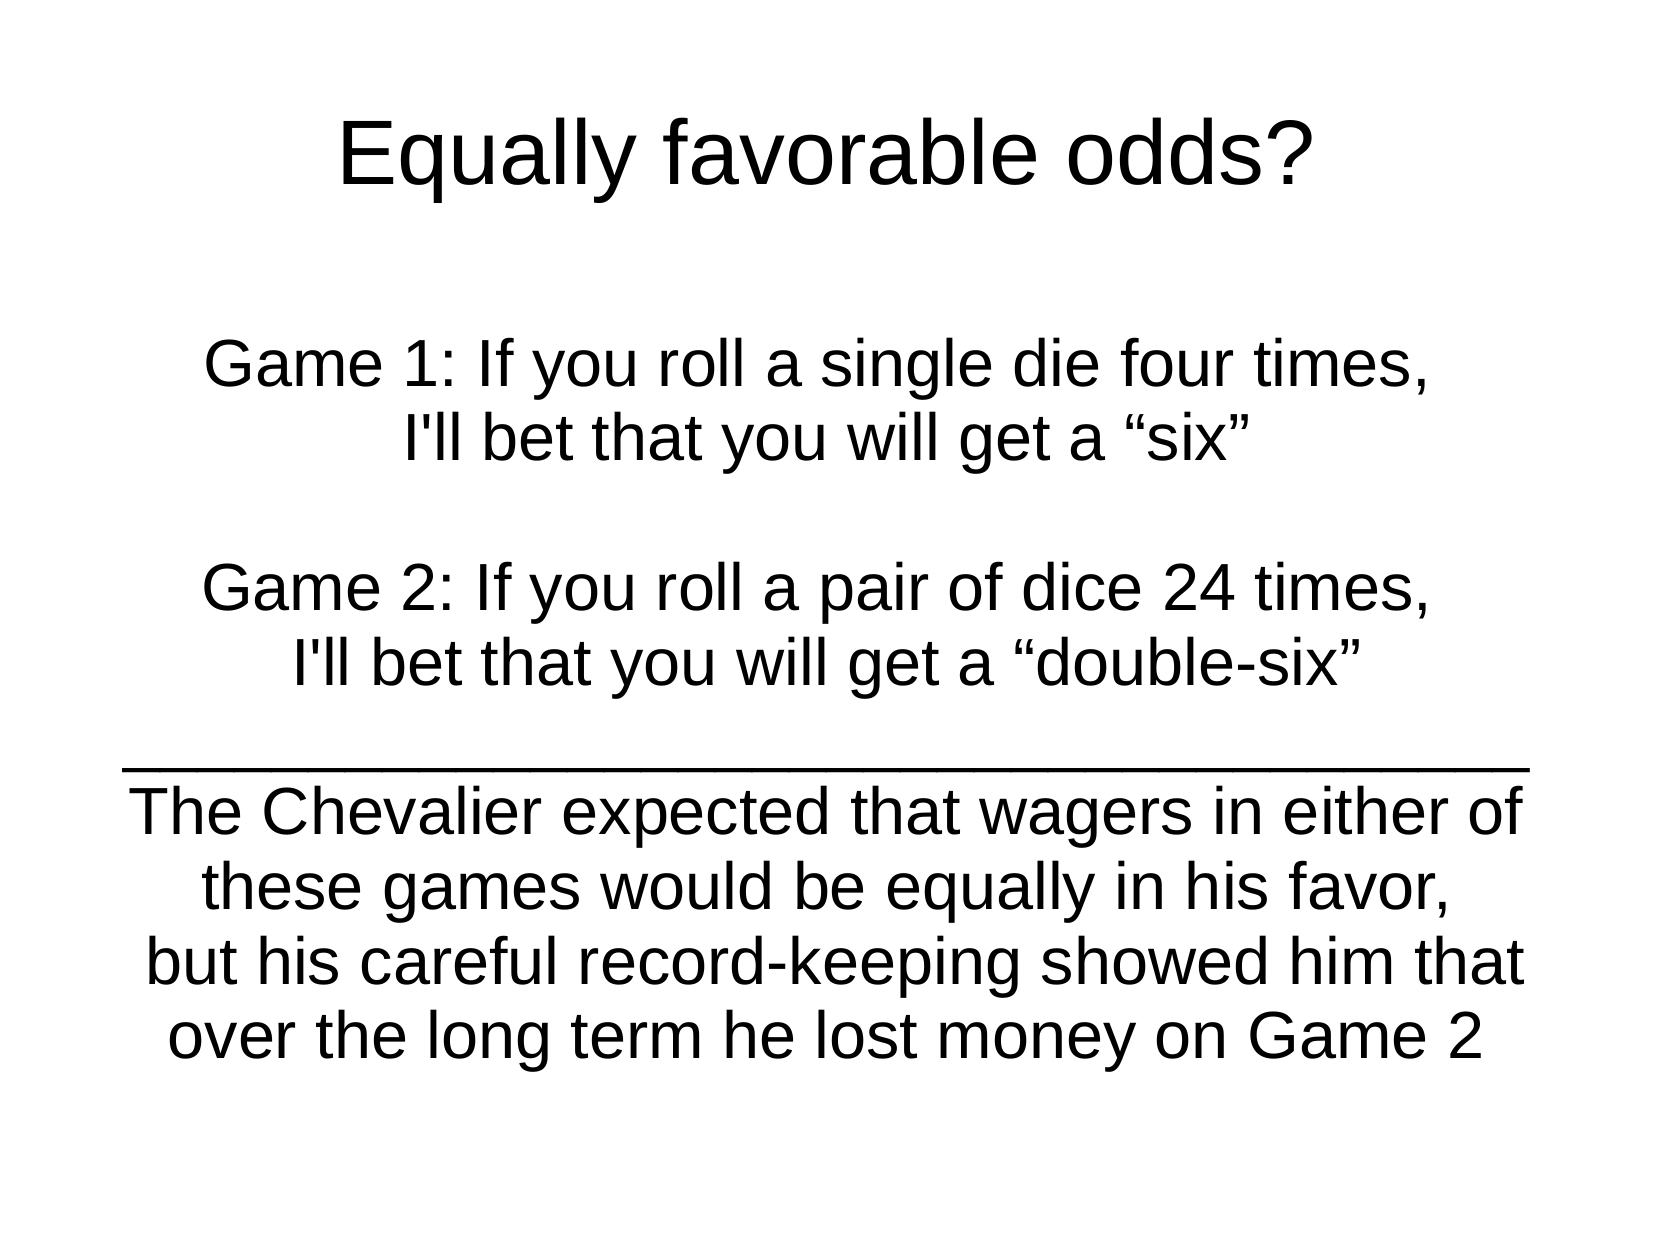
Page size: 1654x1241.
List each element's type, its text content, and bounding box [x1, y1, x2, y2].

title Equally favorable odds? [82, 49, 1571, 257]
subtitle Game 1: If you roll a single die four times, I'll bet that you will get a “six” Game 2: If you roll a pair of dice 24 times, I'll bet that you will get a “double-six” ______________________________________ The Chevalier expected that wagers in either of these games would be equally in his favor, but his careful record-keeping showed him that over the long term he lost money on Game 2 [82, 297, 1571, 1102]
